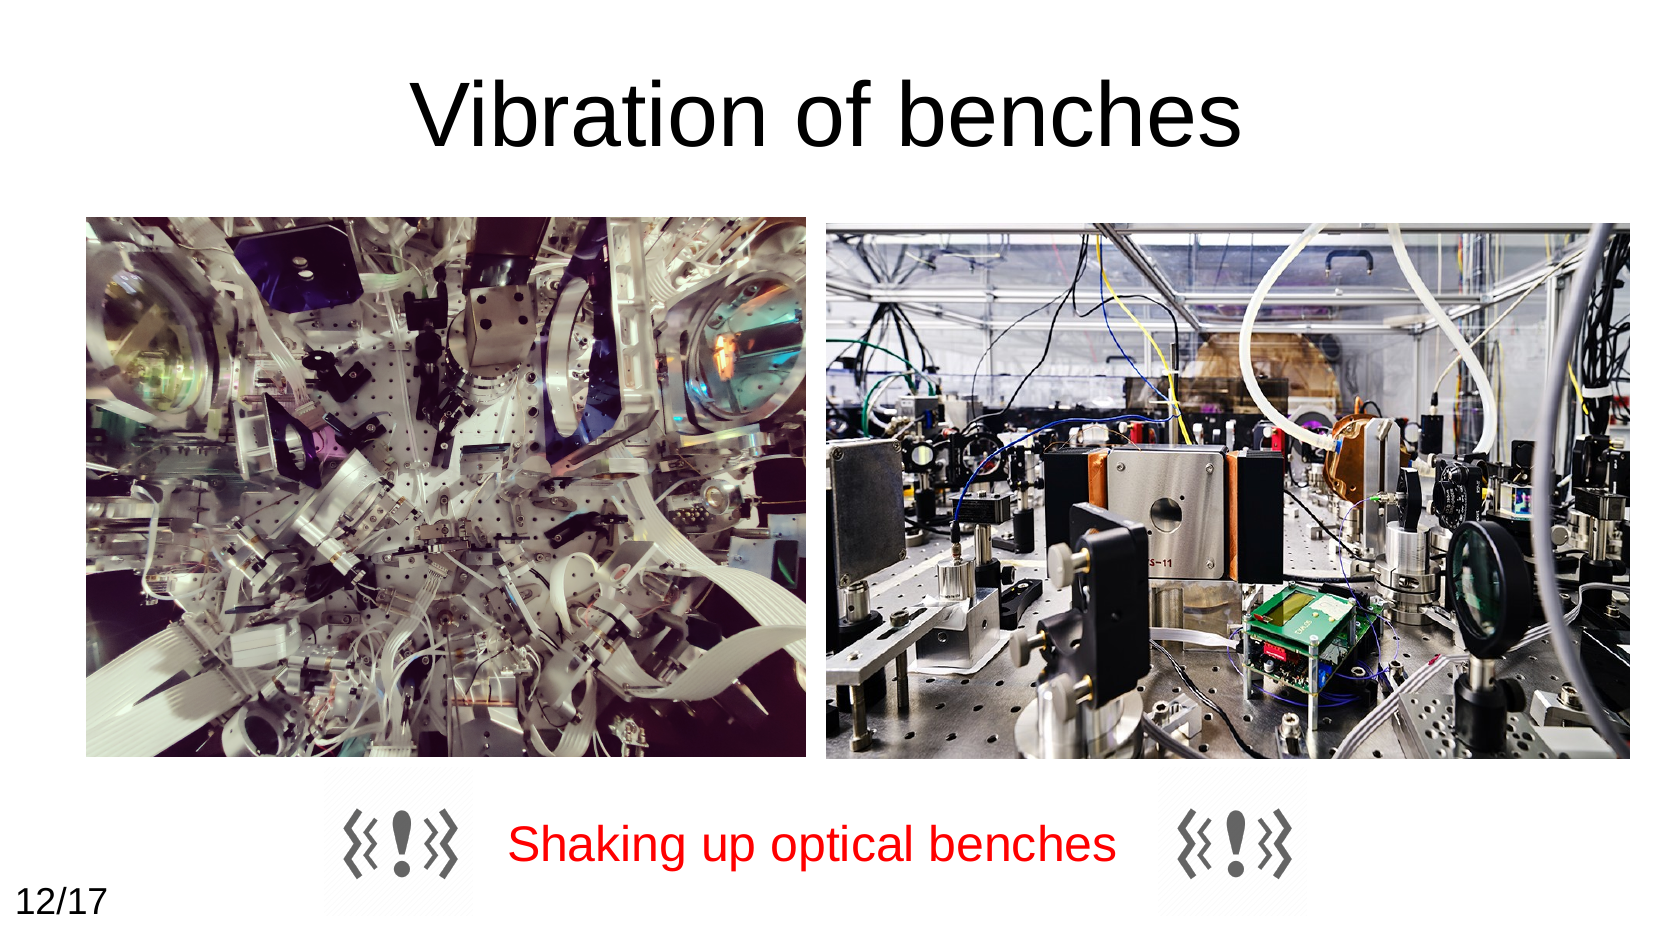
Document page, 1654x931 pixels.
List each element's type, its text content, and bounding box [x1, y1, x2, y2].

picture [86, 217, 806, 758]
text_box Shaking up optical benches [473, 808, 1158, 887]
text_box <numéro>/17 [0, 873, 296, 931]
picture [1158, 767, 1307, 916]
title Vibration of benches [82, 37, 1571, 193]
picture [324, 767, 473, 916]
picture [826, 223, 1630, 759]
